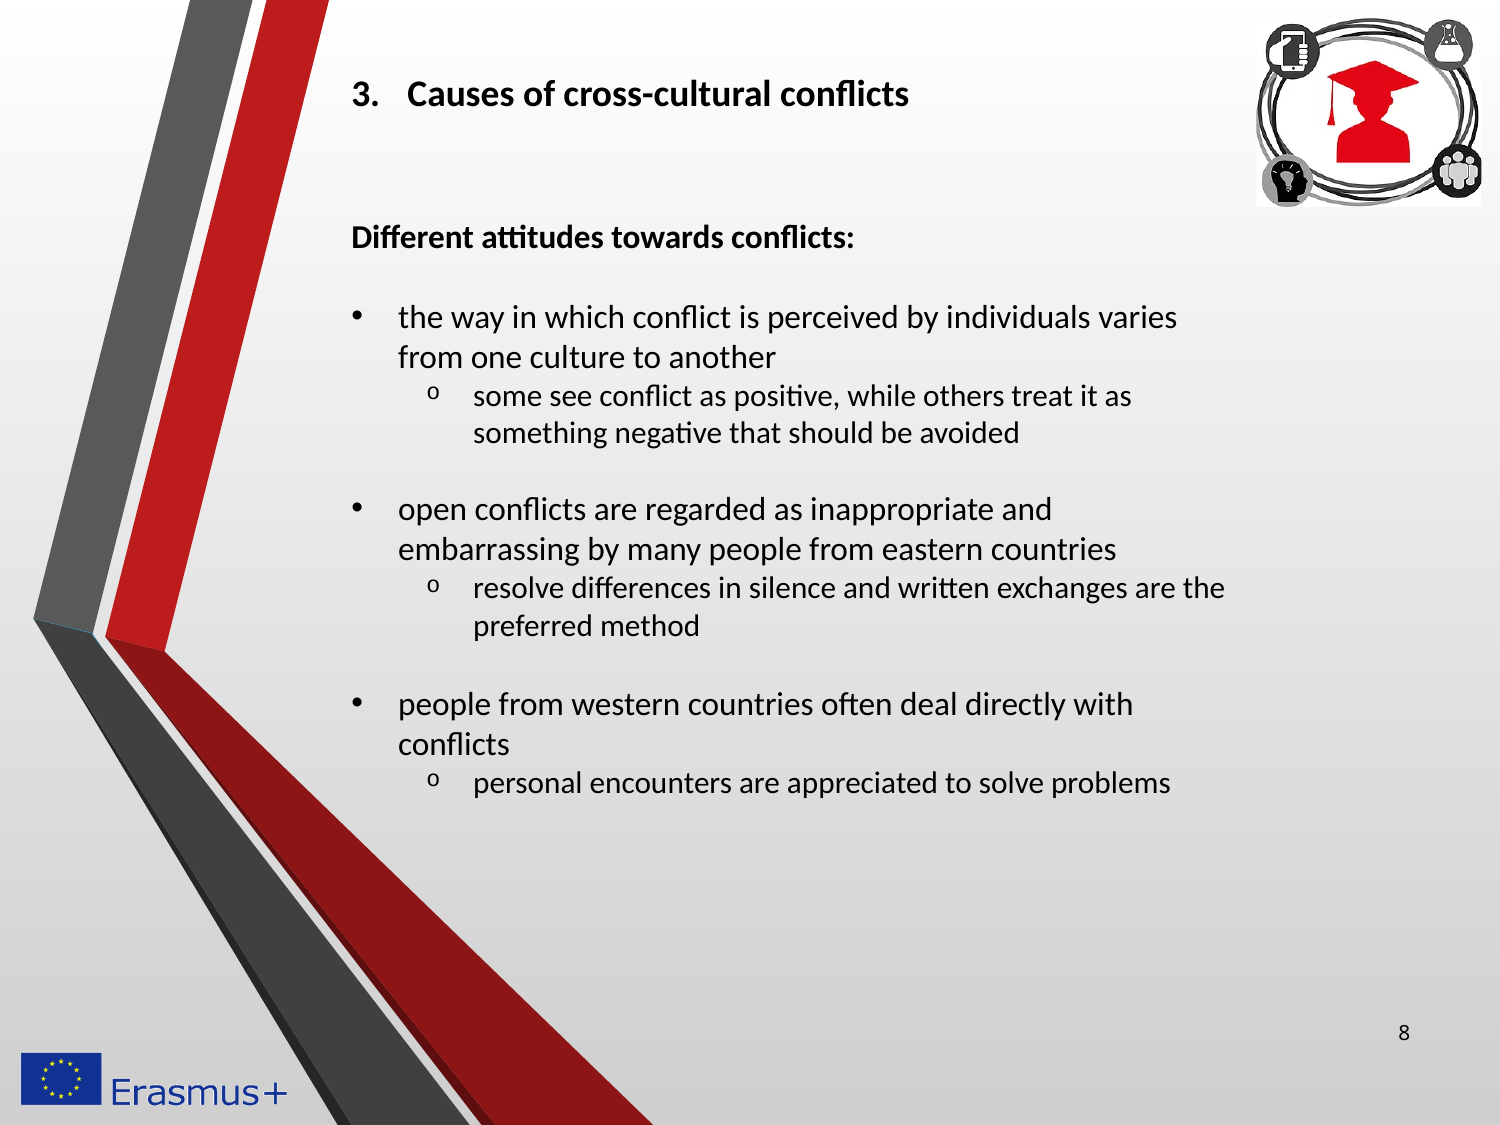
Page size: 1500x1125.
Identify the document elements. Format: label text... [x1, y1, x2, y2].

text_box Causes of cross-cultural conflicts [336, 61, 1247, 122]
chart [1257, 19, 1483, 209]
picture [1256, 18, 1482, 207]
slide_number <numer> [1357, 1003, 1425, 1064]
text_box Different attitudes towards conflicts: the way in which conflict is perceived by individuals varies from one culture to another some see conflict as positive, while others treat it as something negative that should be avoided open conflicts are regarded as inappropriate and embarrassing by many people from eastern countries resolve differences in silence and written exchanges are the preferred method people from western countries often deal directly with conflicts personal encounters are appreciated to solve problems [336, 208, 1258, 807]
picture [5, 1037, 302, 1120]
